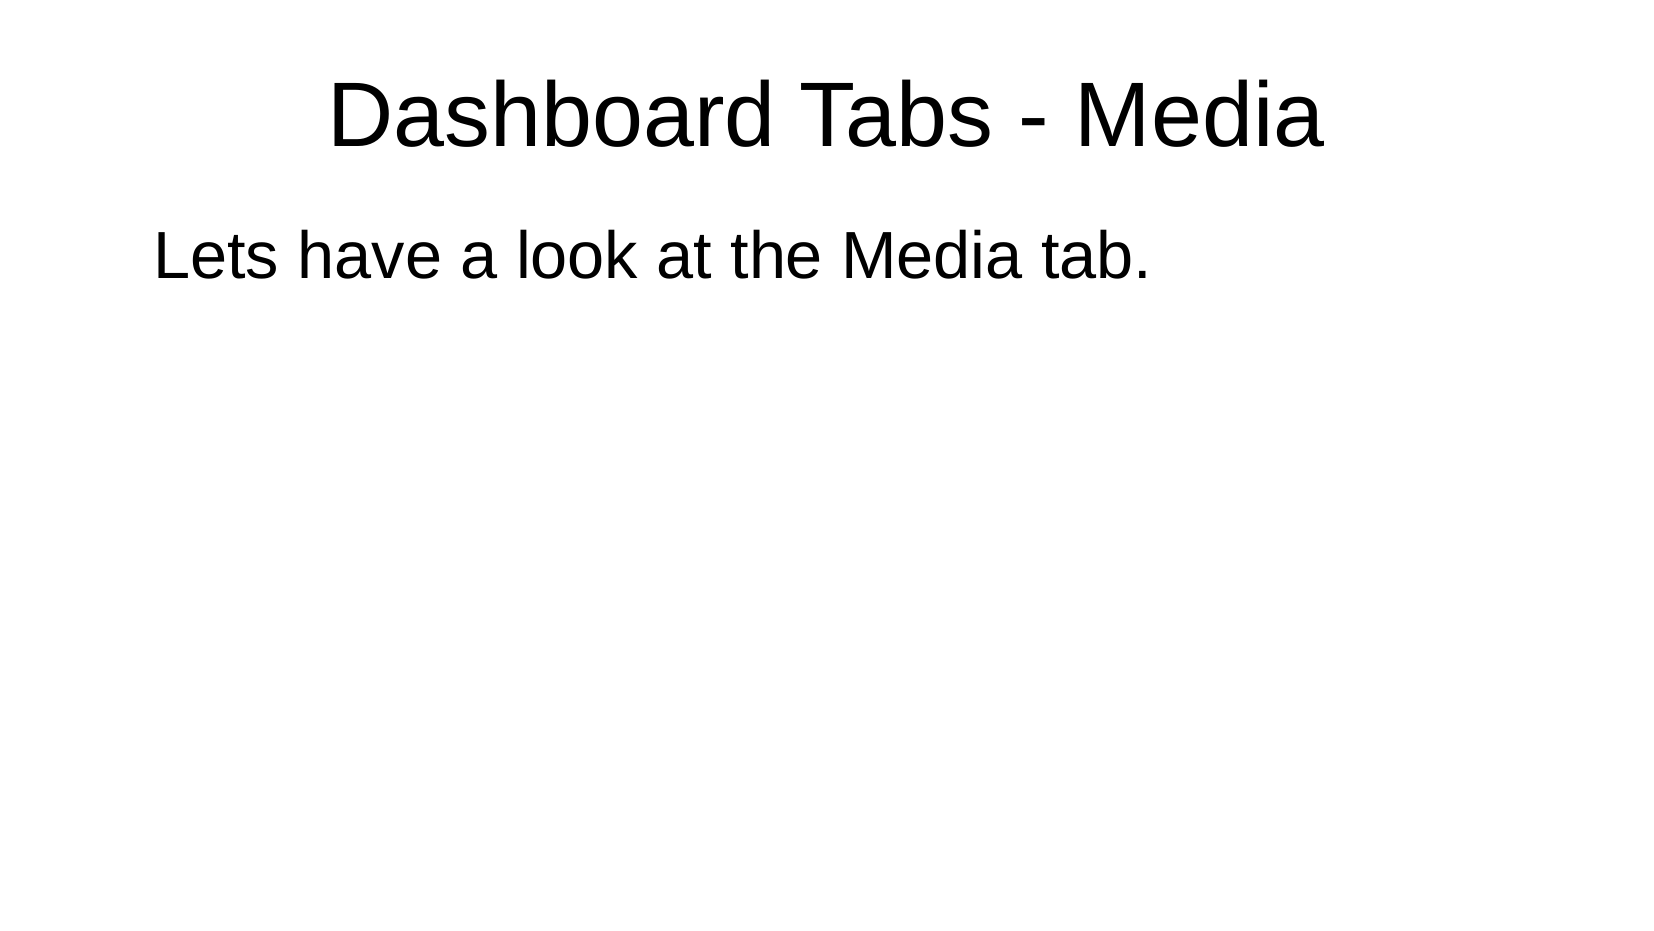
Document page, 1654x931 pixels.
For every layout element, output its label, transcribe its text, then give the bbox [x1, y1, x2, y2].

title Dashboard Tabs - Media [82, 37, 1571, 193]
list Lets have a look at the Media tab. [82, 217, 1571, 758]
